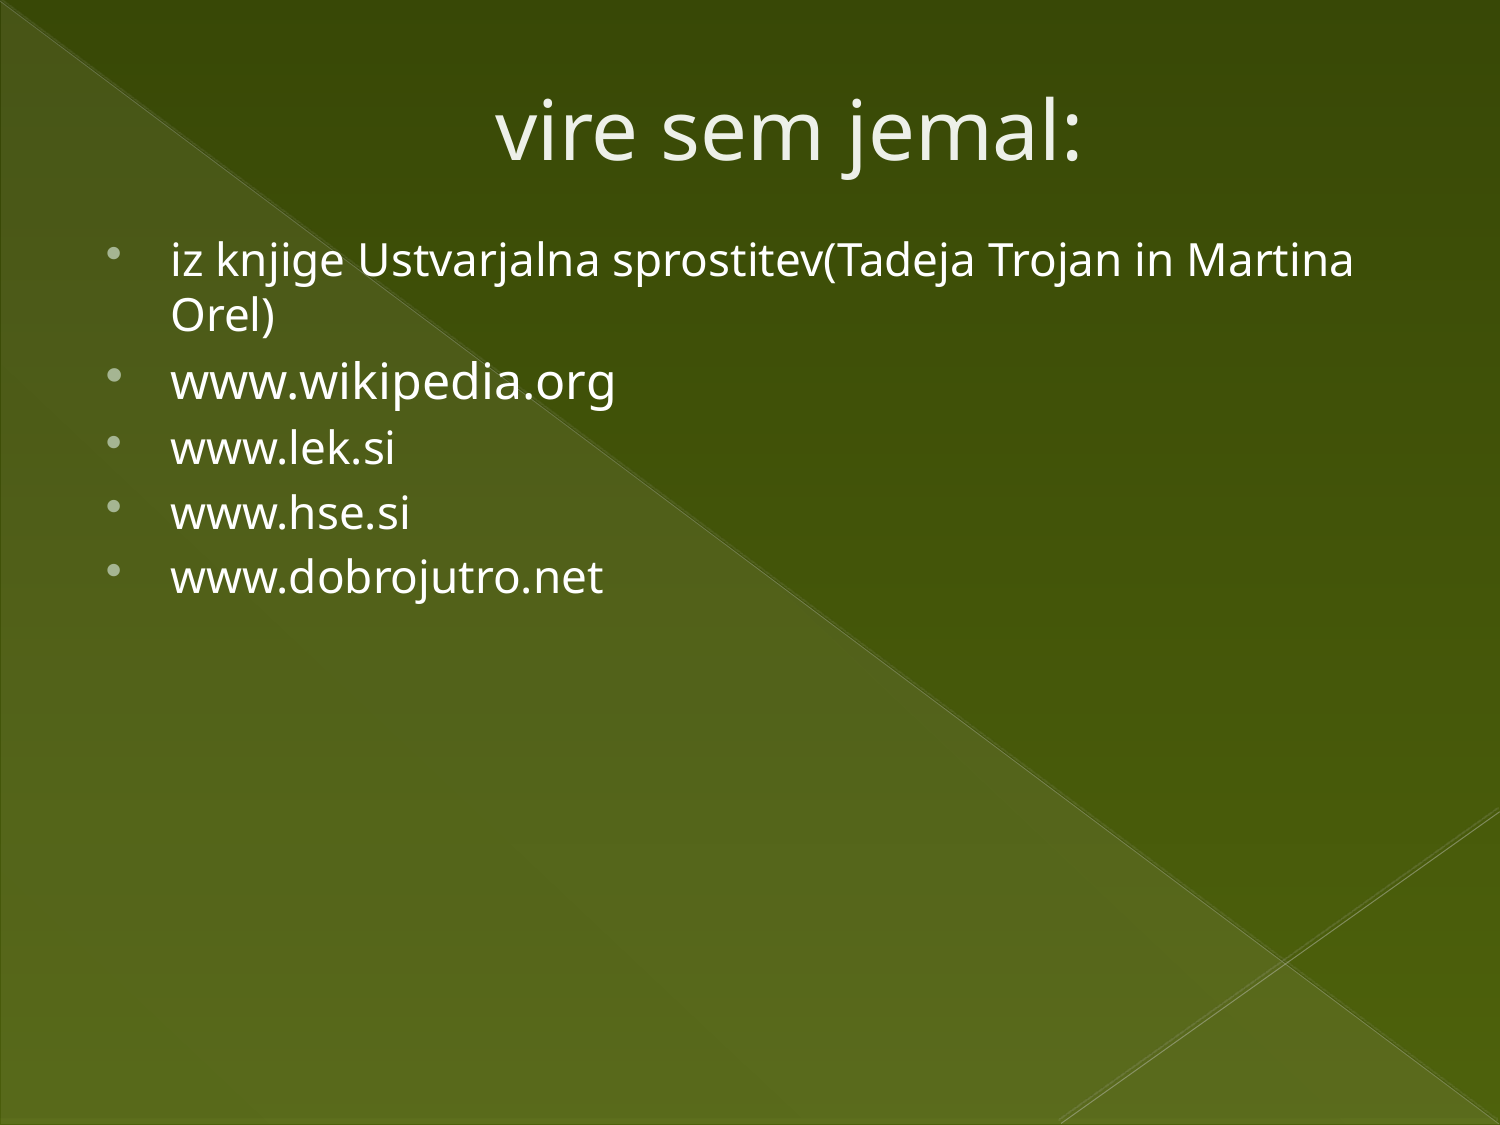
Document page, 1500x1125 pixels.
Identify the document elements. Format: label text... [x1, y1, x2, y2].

title vire sem jemal: [75, 43, 1425, 211]
list iz knjige Ustvarjalna sprostitev(Tadeja Trojan in Martina Orel) www.wikipedia.org www.lek.si www.hse.si www.dobrojutro.net [82, 222, 1432, 973]
